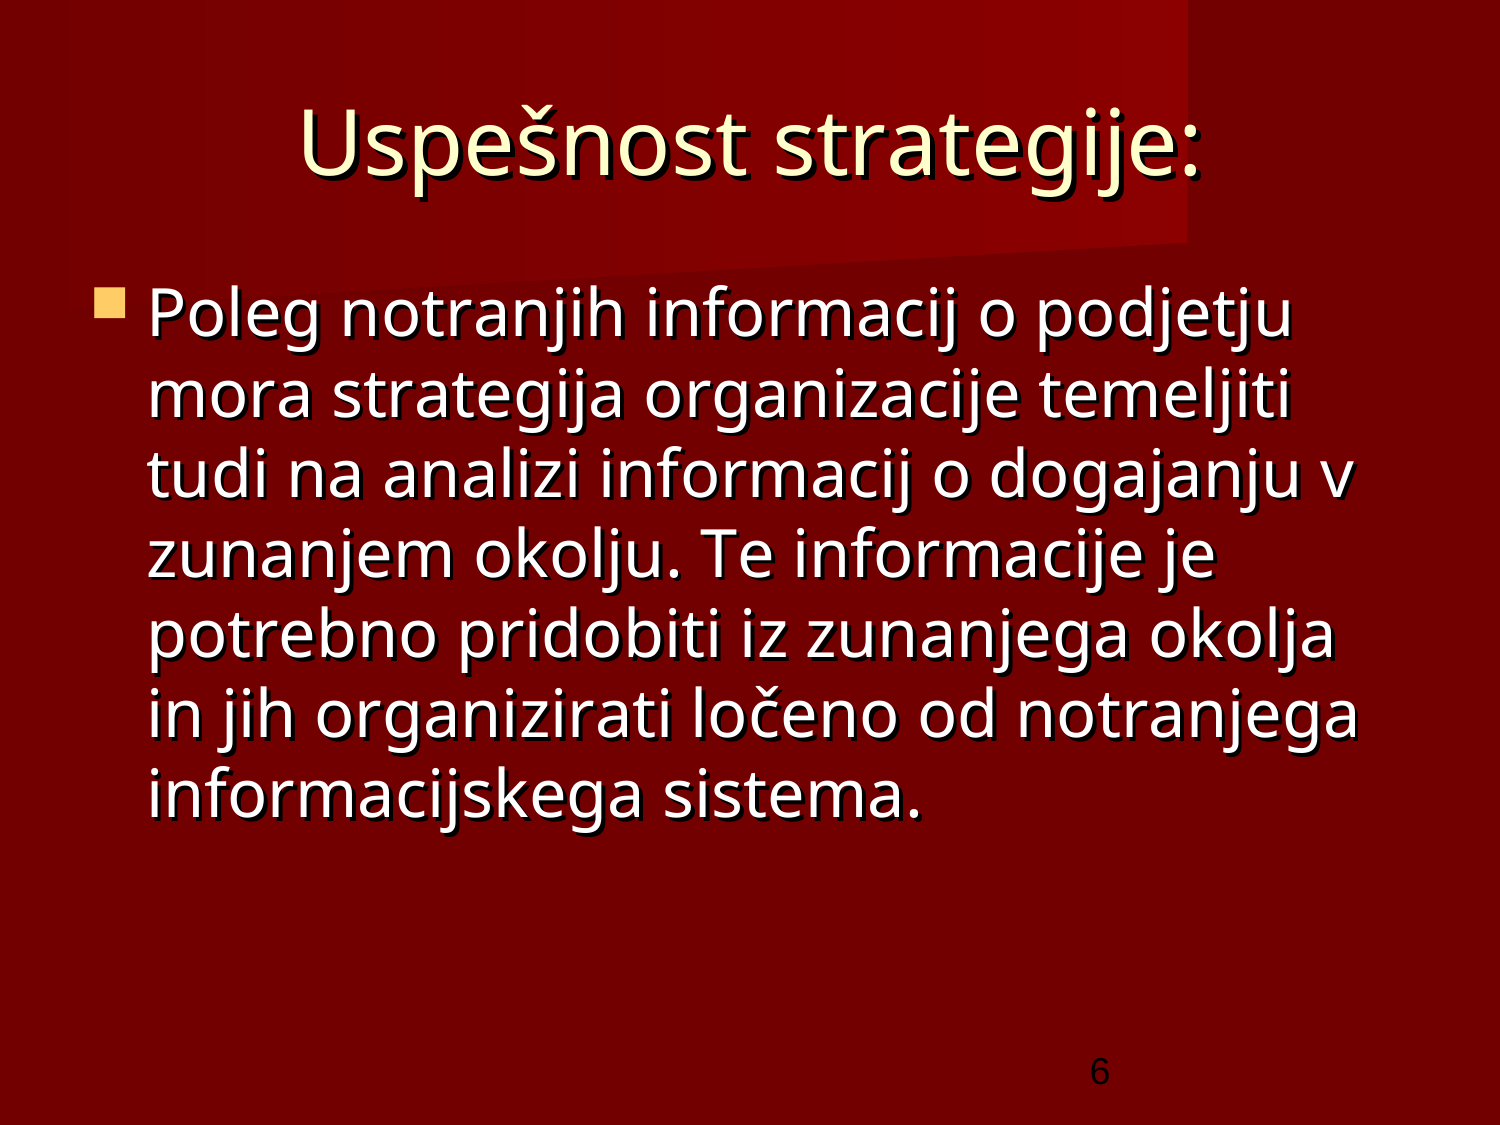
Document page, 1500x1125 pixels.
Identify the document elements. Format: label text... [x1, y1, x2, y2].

title Uspešnost strategije: [75, 45, 1426, 233]
list Poleg notranjih informacij o podjetju mora strategija organizacije temeljiti tudi na analizi informacij o dogajanju v zunanjem okolju. Te informacije je potrebno pridobiti iz zunanjega okolja in jih organizirati ločeno od notranjega informacijskega sistema. [75, 262, 1426, 1001]
